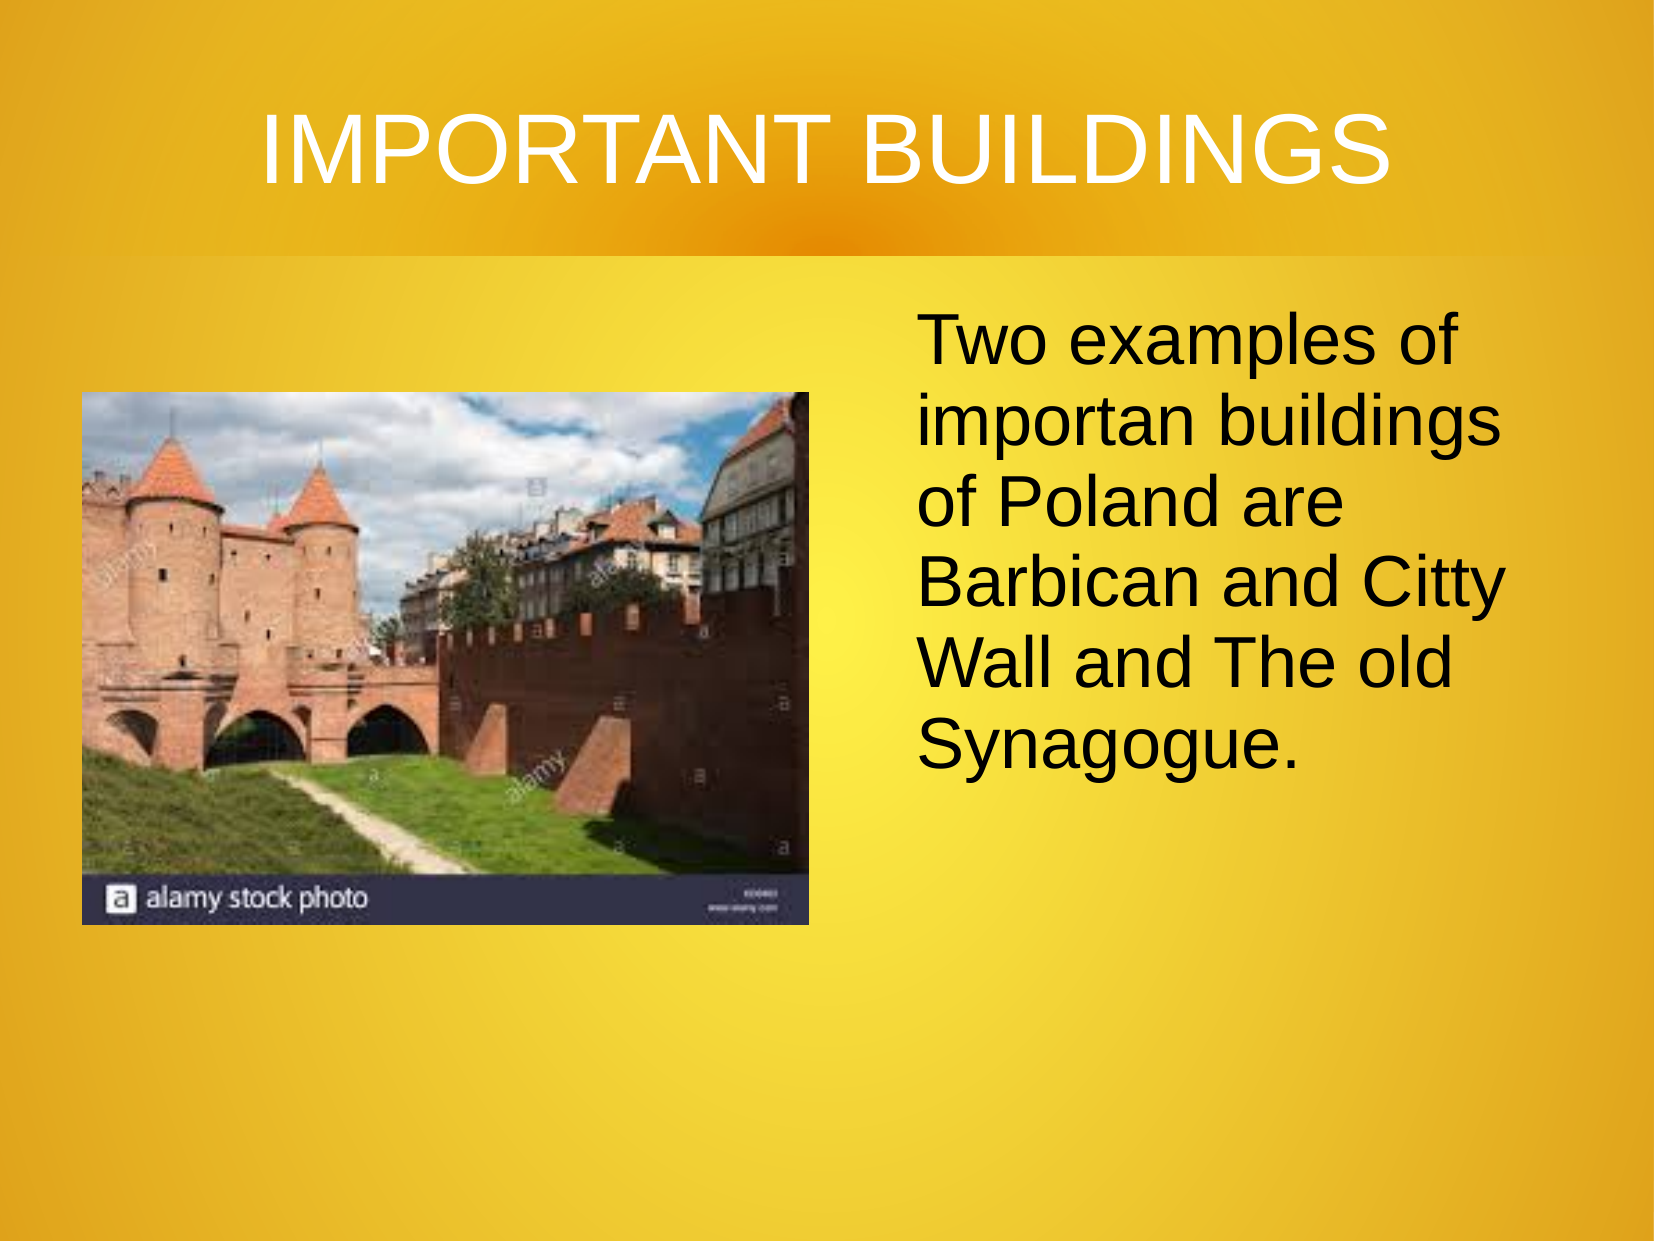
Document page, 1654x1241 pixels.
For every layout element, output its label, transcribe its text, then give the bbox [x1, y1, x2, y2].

picture [82, 392, 809, 925]
title IMPORTANT BUILDINGS [82, 47, 1571, 252]
list Two examples of importan buildings of Poland are Barbican and Citty Wall and The old Synagogue. [845, 299, 1572, 1019]
